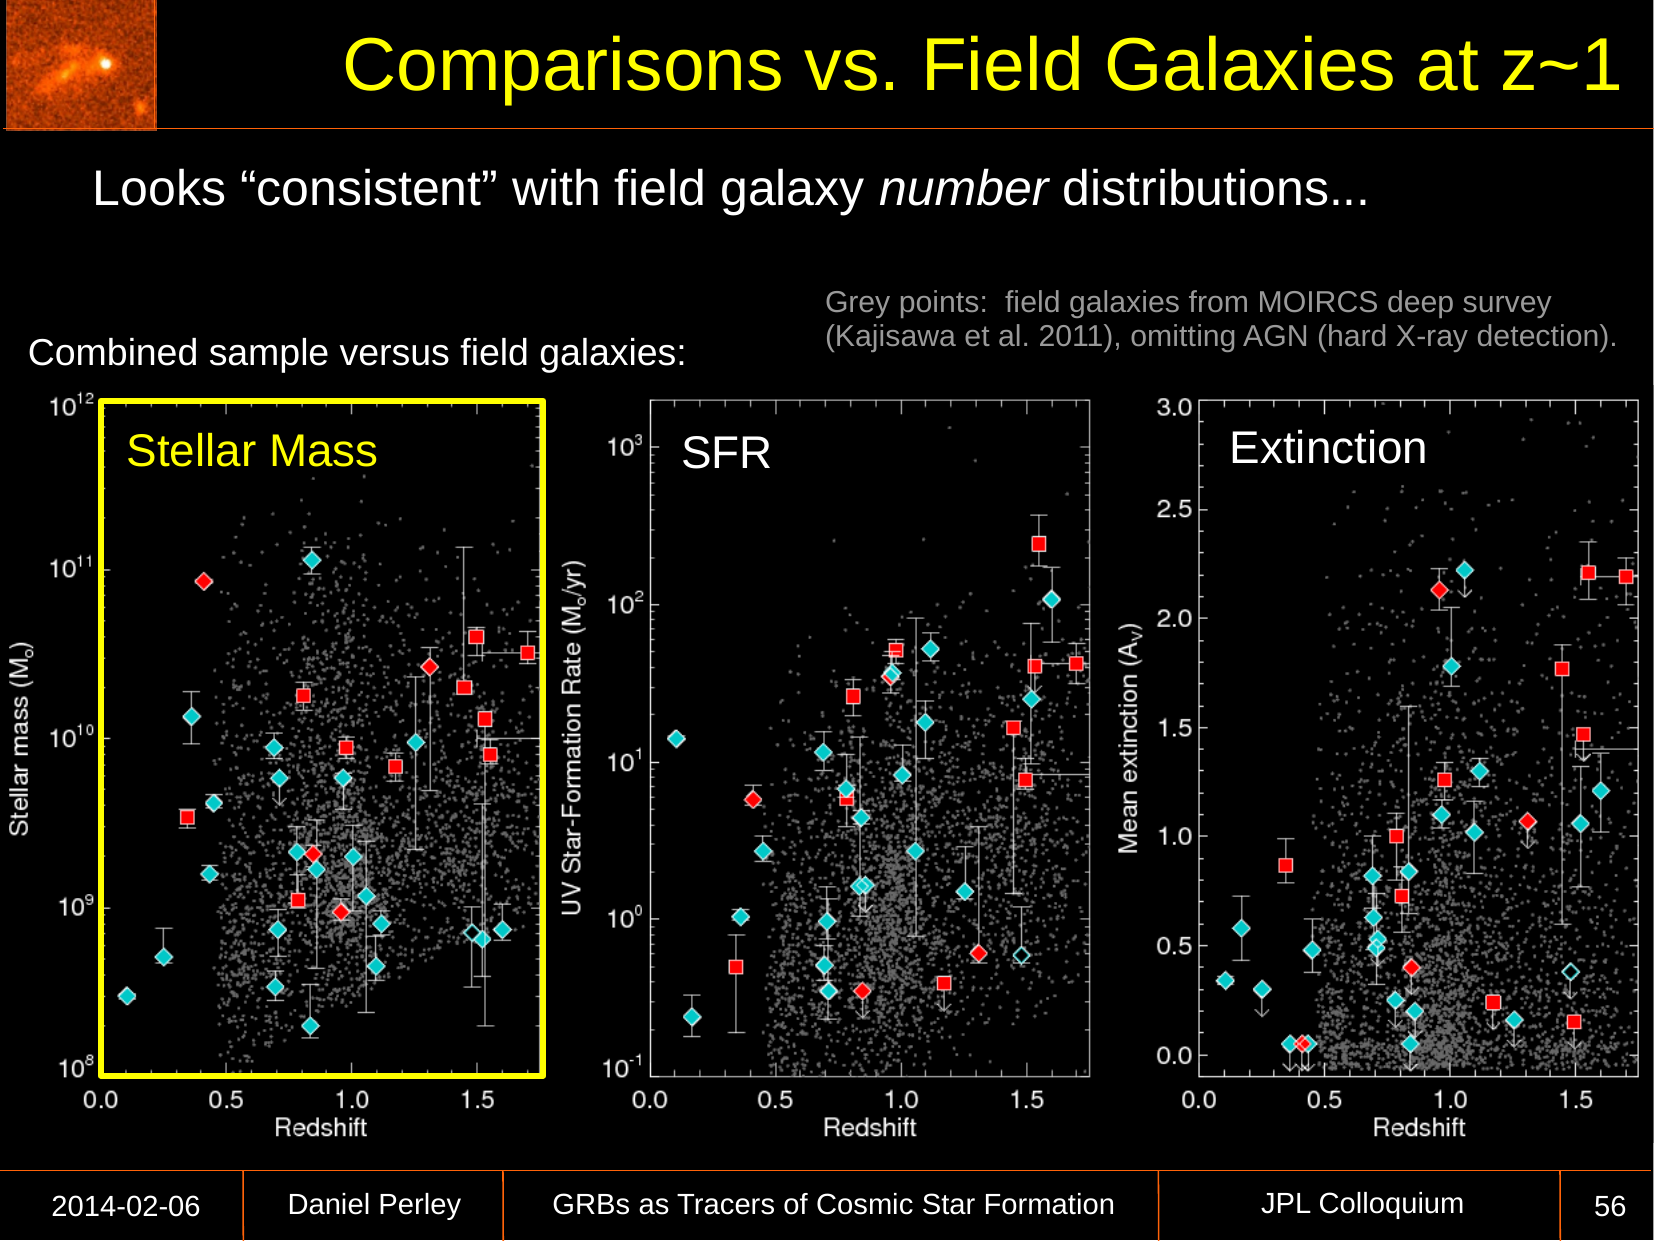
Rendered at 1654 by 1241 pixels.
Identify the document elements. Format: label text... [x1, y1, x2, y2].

text_box Looks “consistent” with field galaxy number distributions... [75, 150, 1576, 227]
text_box Extinction [1211, 411, 1625, 484]
picture [7, 0, 154, 128]
text_box Combined sample versus field galaxies: [10, 321, 723, 385]
text_box Stellar Mass [108, 414, 522, 487]
text_box Grey points: field galaxies from MOIRCS deep survey (Kajisawa et al. 2011), omitting AGN (hard X-ray detection). [807, 274, 1636, 398]
picture [0, 385, 1654, 1143]
text_box SFR [663, 417, 1076, 490]
title Comparisons vs. Field Galaxies at z~1 [187, 21, 1624, 108]
